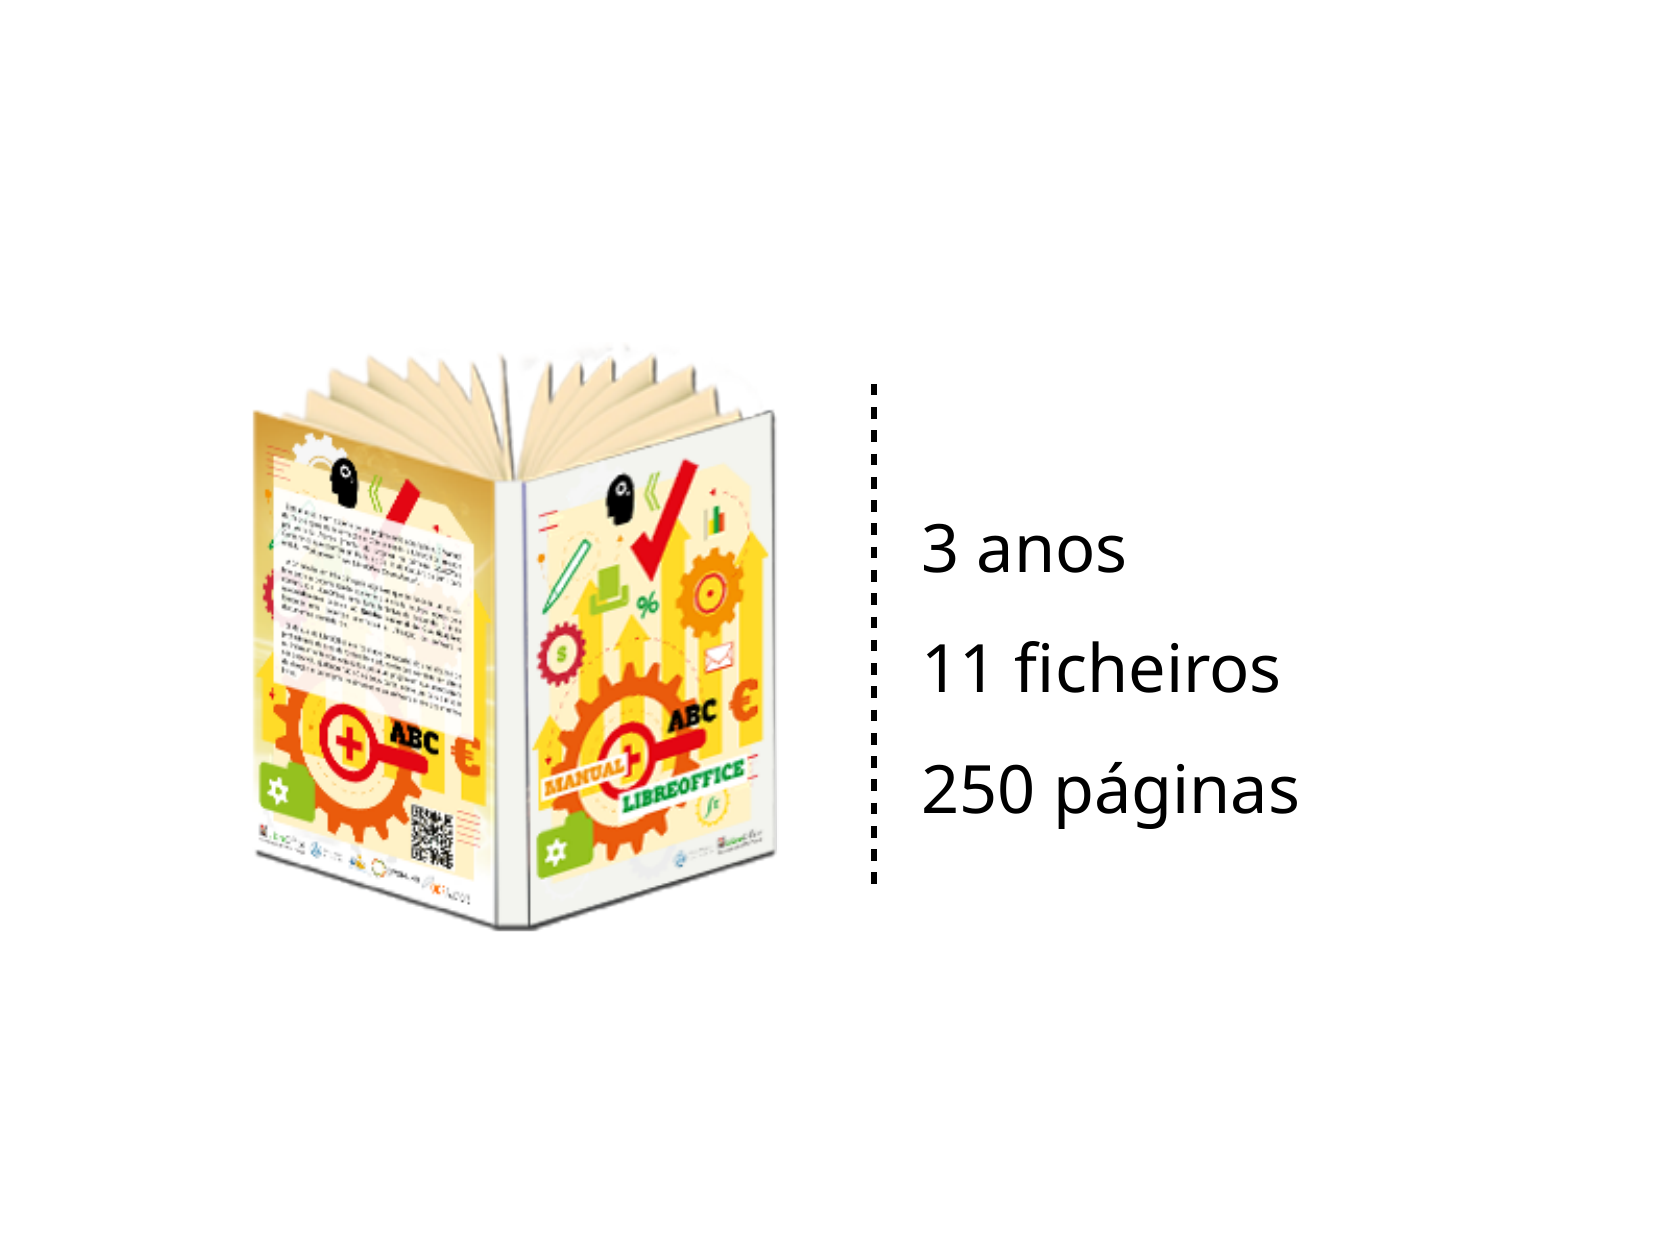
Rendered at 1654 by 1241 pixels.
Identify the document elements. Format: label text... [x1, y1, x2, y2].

picture [224, 342, 802, 957]
list [82, 290, 809, 1010]
list 3 anos 11 ficheiros 250 páginas [921, 290, 1648, 1010]
